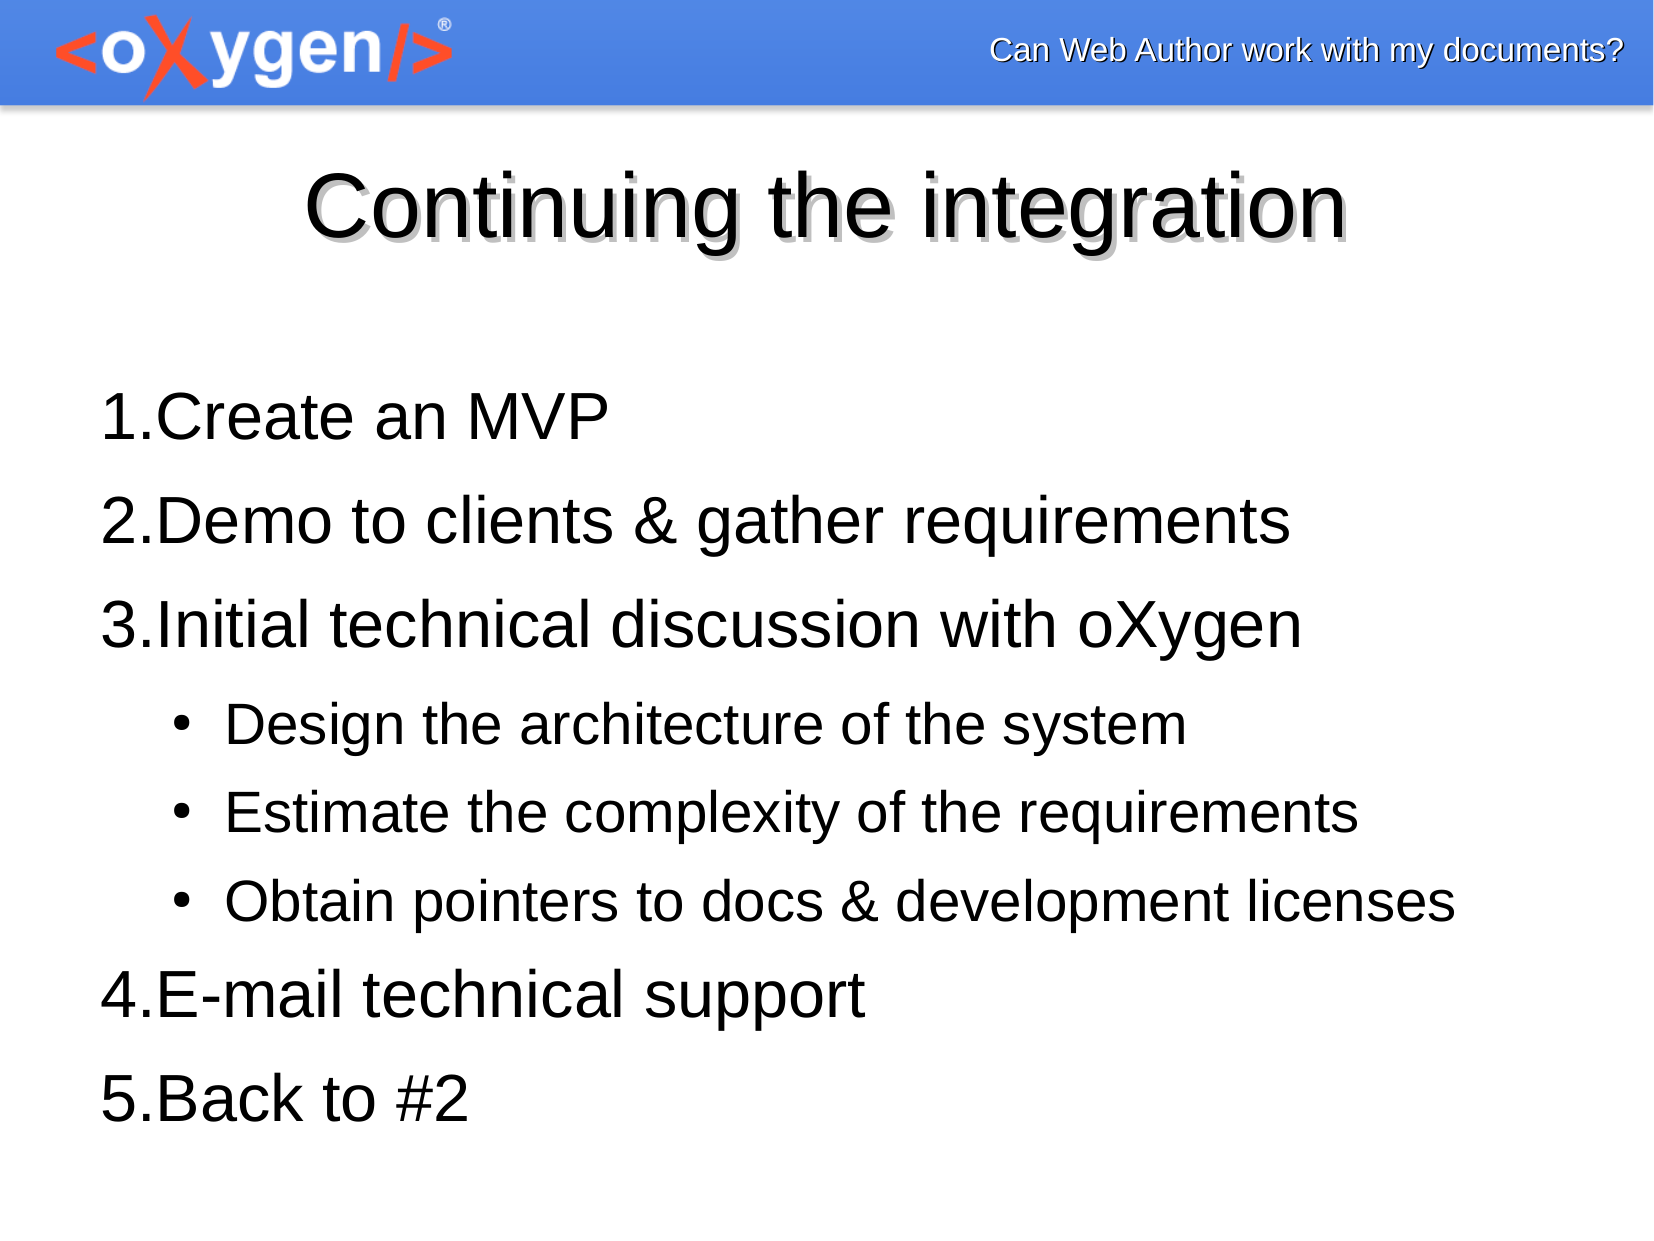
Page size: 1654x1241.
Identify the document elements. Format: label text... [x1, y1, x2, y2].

list Create an MVP Demo to clients & gather requirements Initial technical discussion with oXygen Design the architecture of the system Estimate the complexity of the requirements Obtain pointers to docs & development licenses E-mail technical support Back to #2 [82, 378, 1571, 1133]
picture [0, 0, 1654, 119]
title Continuing the integration [82, 102, 1571, 310]
